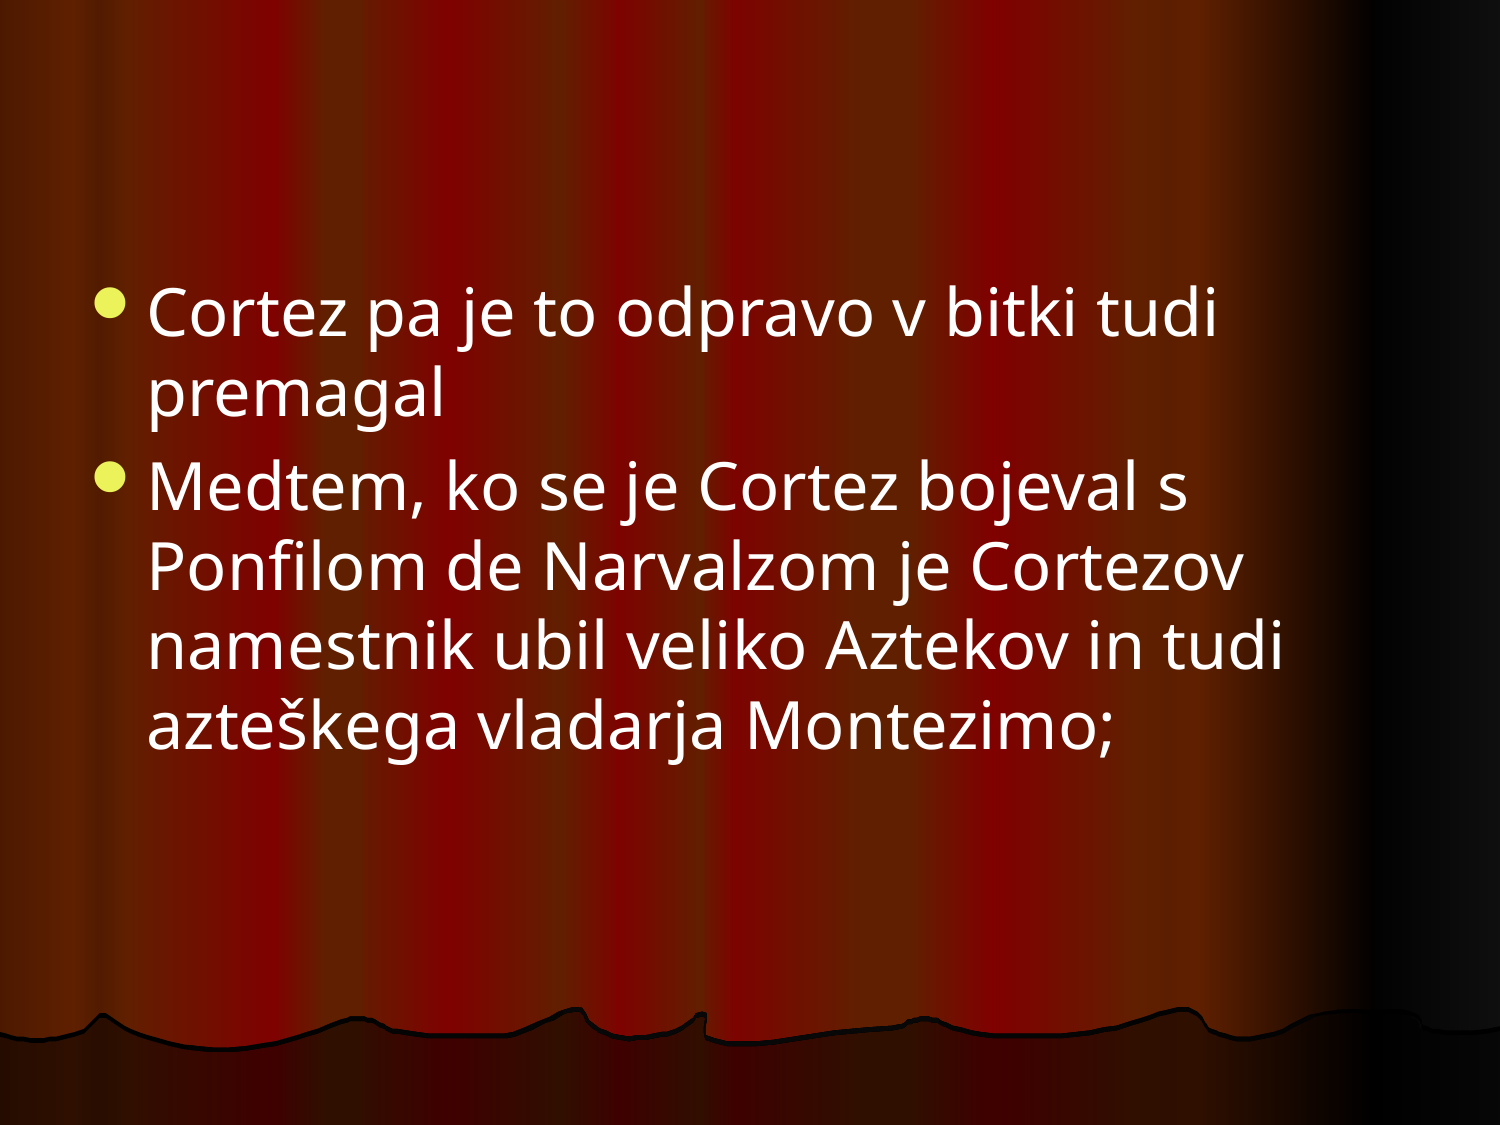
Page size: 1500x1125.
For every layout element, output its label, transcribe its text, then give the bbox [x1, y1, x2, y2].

list Cortez pa je to odpravo v bitki tudi premagal Medtem, ko se je Cortez bojeval s Ponfilom de Narvalzom je Cortezov namestnik ubil veliko Aztekov in tudi azteškega vladarja Montezimo; [75, 262, 1425, 1006]
